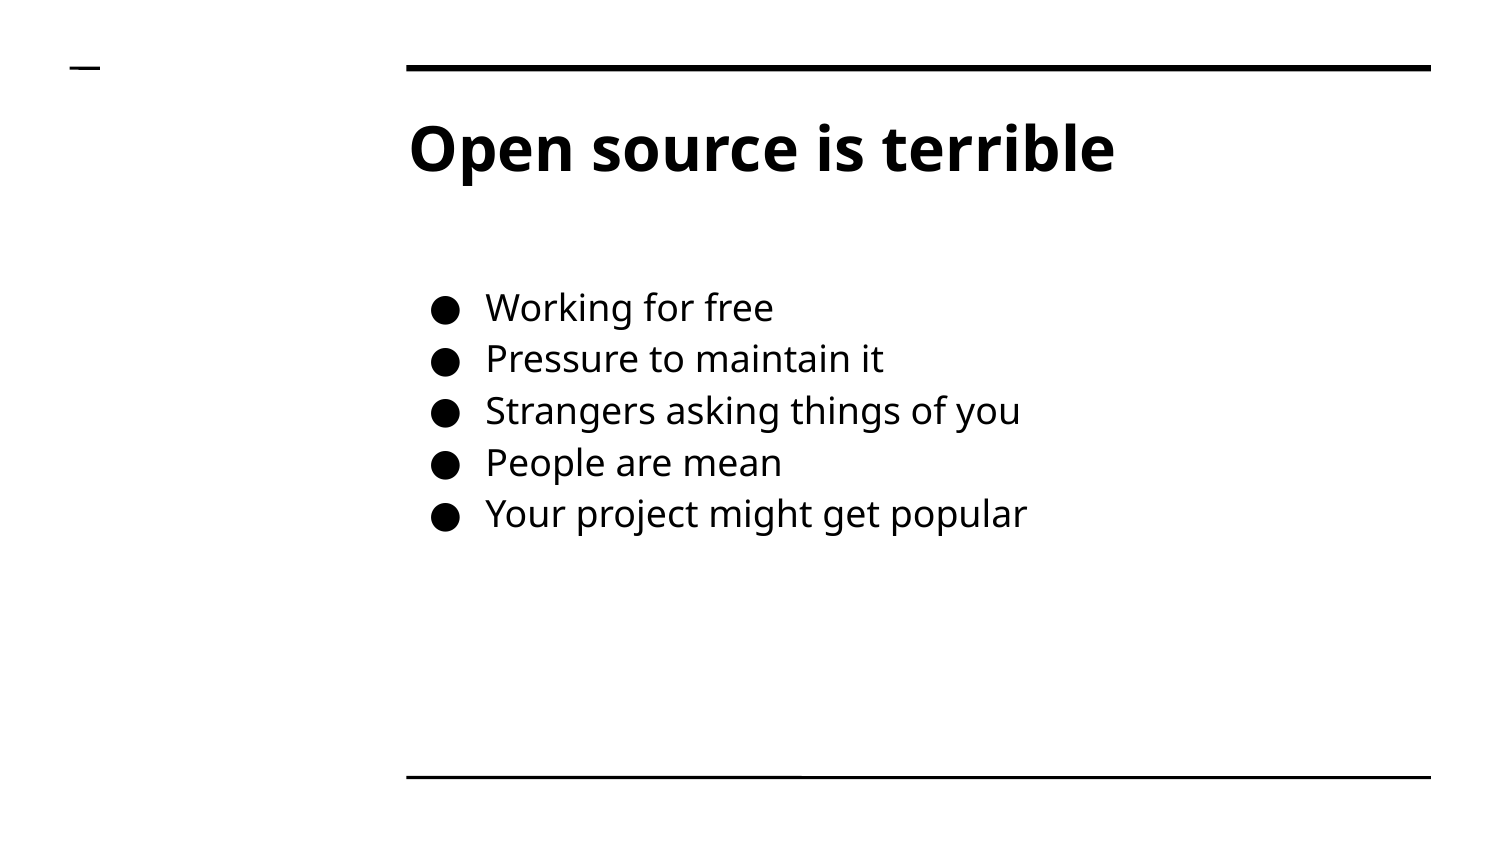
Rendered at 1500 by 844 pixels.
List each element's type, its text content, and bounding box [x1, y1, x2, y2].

title Open source is terrible [393, 94, 1431, 199]
list Working for free Pressure to maintain it Strangers asking things of you People are mean Your project might get popular [395, 261, 1433, 755]
